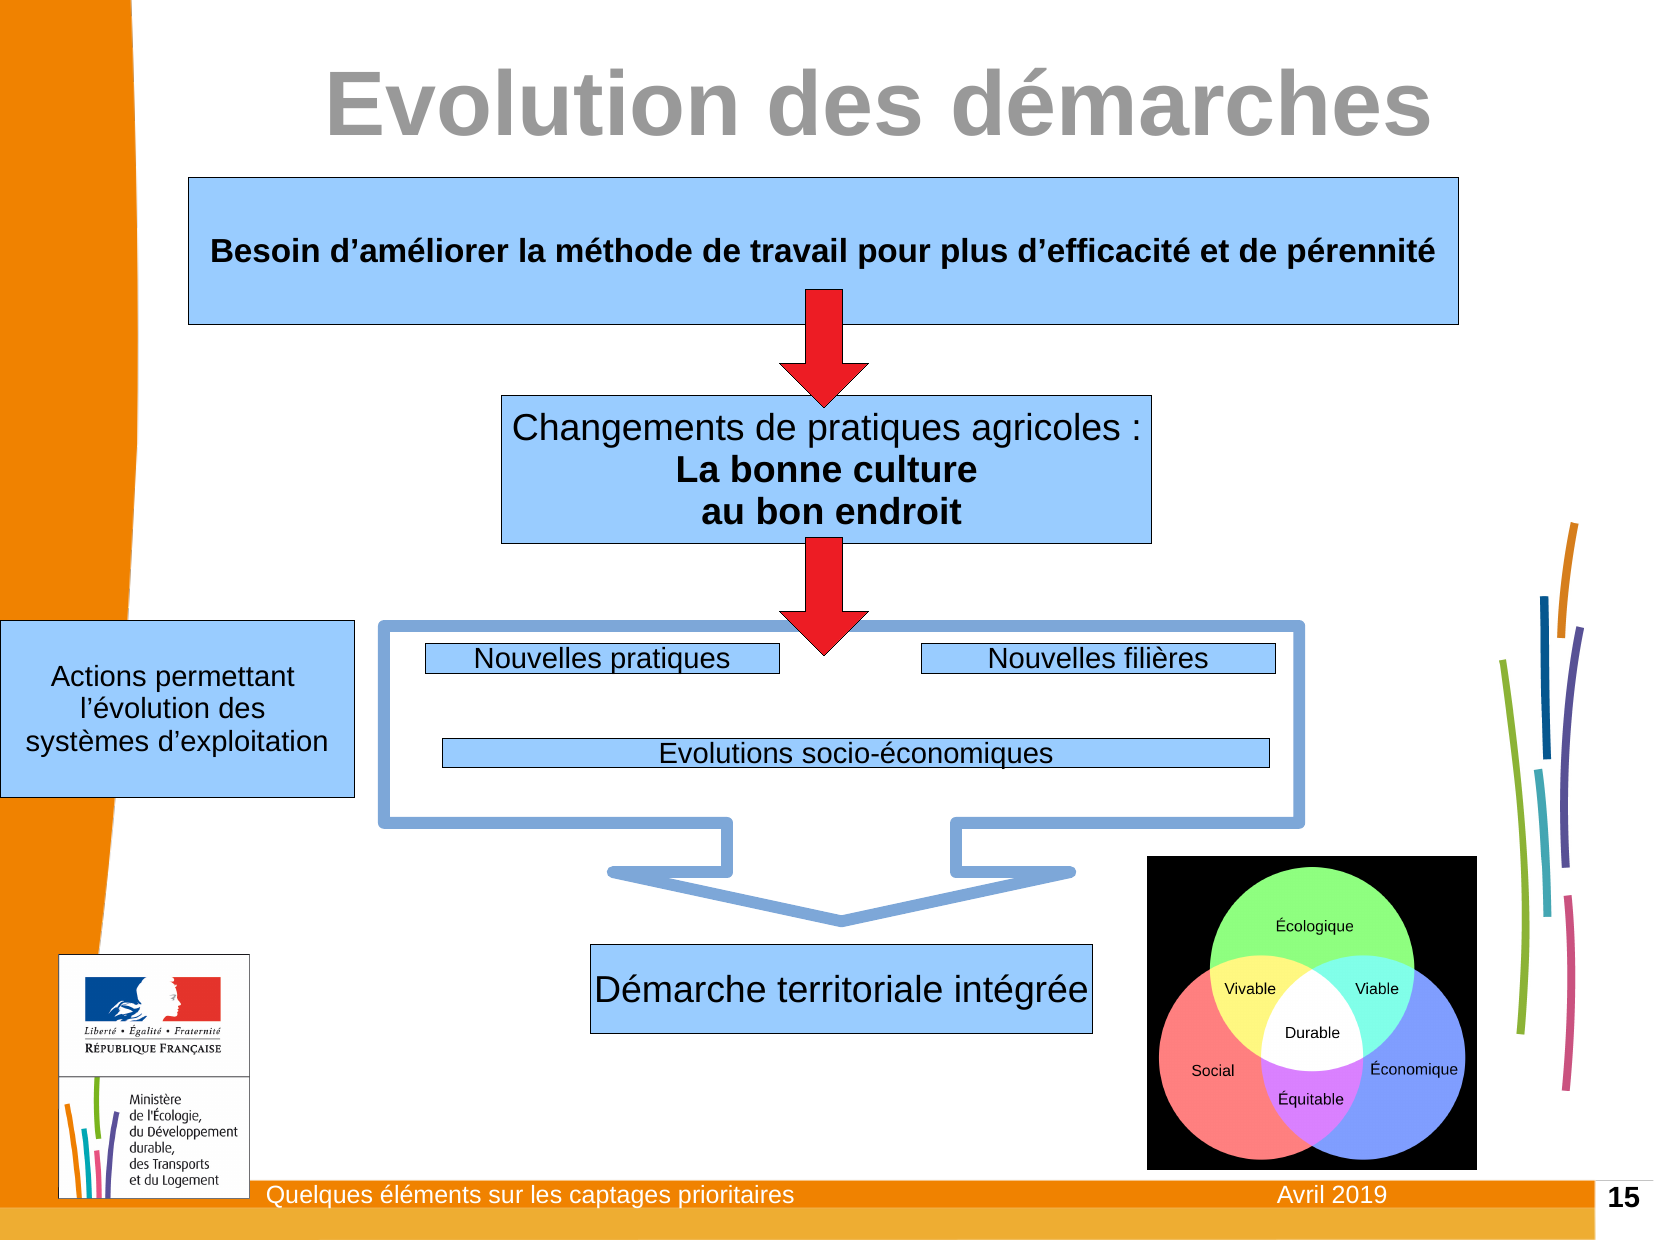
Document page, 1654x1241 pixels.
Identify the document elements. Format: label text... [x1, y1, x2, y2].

text_box Evolutions socio-économiques [442, 738, 1270, 768]
text_box Changements de pratiques agricoles : La bonne culture au bon endroit [501, 395, 1152, 544]
text_box Nouvelles filières [921, 643, 1276, 674]
text_box [779, 537, 869, 656]
picture [0, 0, 1654, 1240]
text_box [779, 289, 869, 408]
text_box Nouvelles pratiques [425, 643, 780, 674]
text_box Démarche territoriale intégrée [590, 944, 1093, 1034]
picture [390, 632, 1293, 915]
text_box Actions permettant l’évolution des systèmes d’exploitation [0, 620, 355, 798]
title Evolution des démarches [135, 0, 1625, 208]
text_box Besoin d’améliorer la méthode de travail pour plus d’efficacité et de pérennité [188, 177, 1459, 325]
